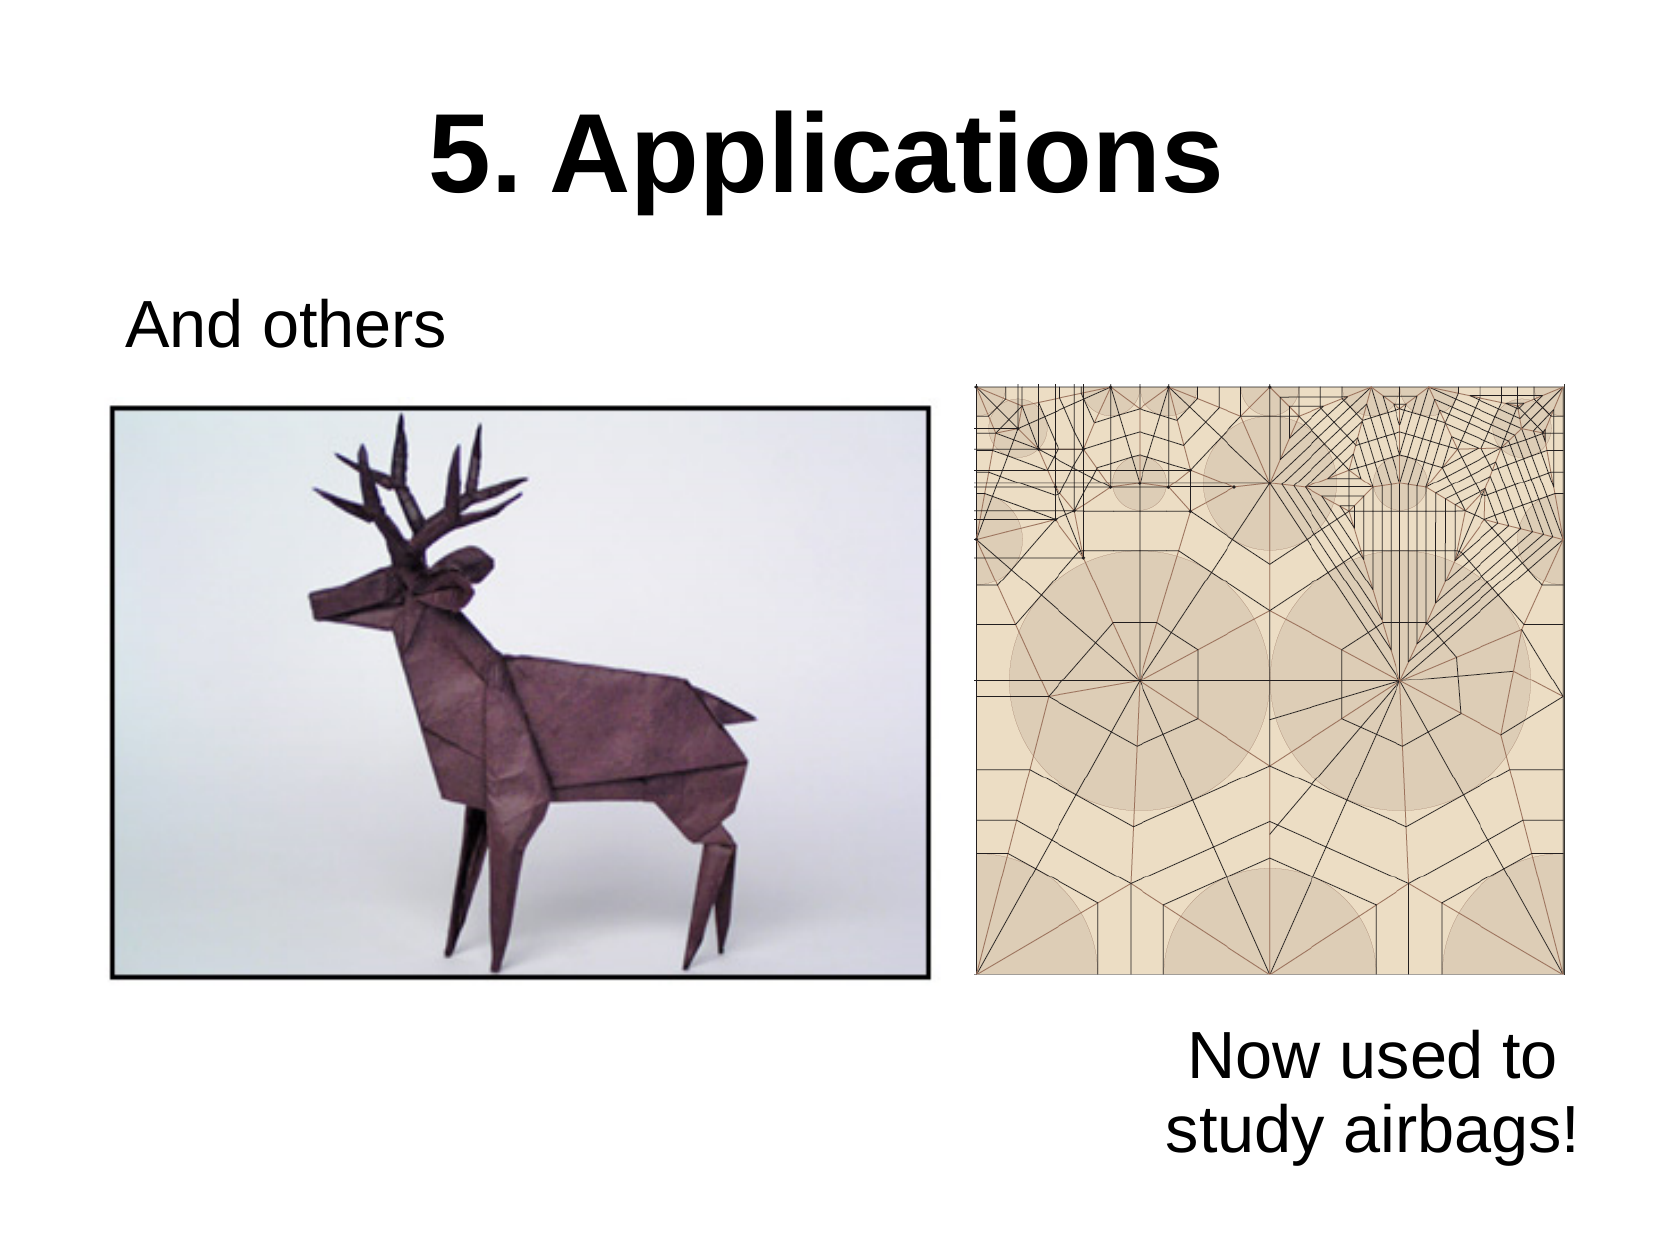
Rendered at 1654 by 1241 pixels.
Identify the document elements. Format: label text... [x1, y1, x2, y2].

picture [88, 397, 945, 1004]
title 5. Applications [82, 49, 1571, 257]
text_box Now used to study airbags! [1151, 1003, 1595, 1182]
picture [974, 384, 1565, 975]
text_box And others [29, 265, 544, 384]
